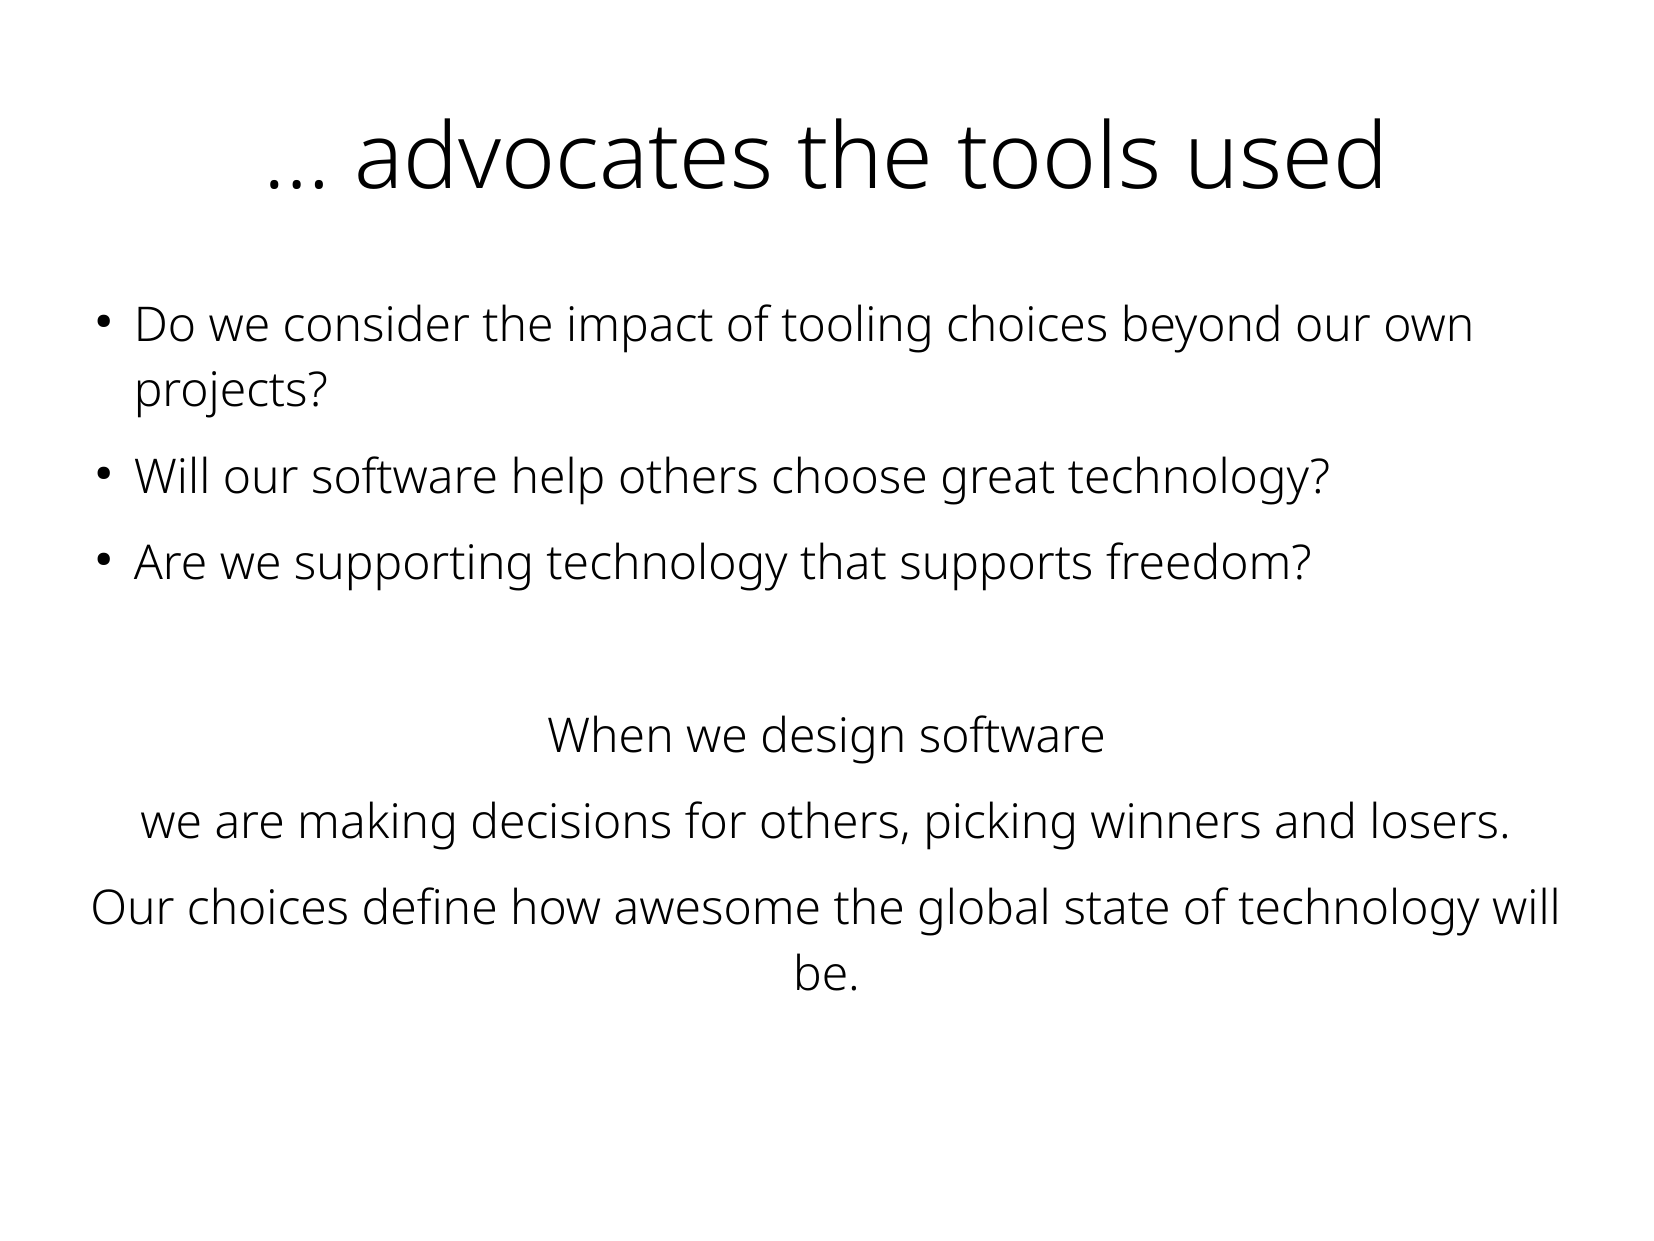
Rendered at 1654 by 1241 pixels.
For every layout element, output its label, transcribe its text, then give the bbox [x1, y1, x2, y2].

list Do we consider the impact of tooling choices beyond our own projects? Will our software help others choose great technology? Are we supporting technology that supports freedom? When we design software we are making decisions for others, picking winners and losers. Our choices define how awesome the global state of technology will be. [82, 290, 1571, 1010]
title … advocates the tools used [82, 49, 1571, 257]
